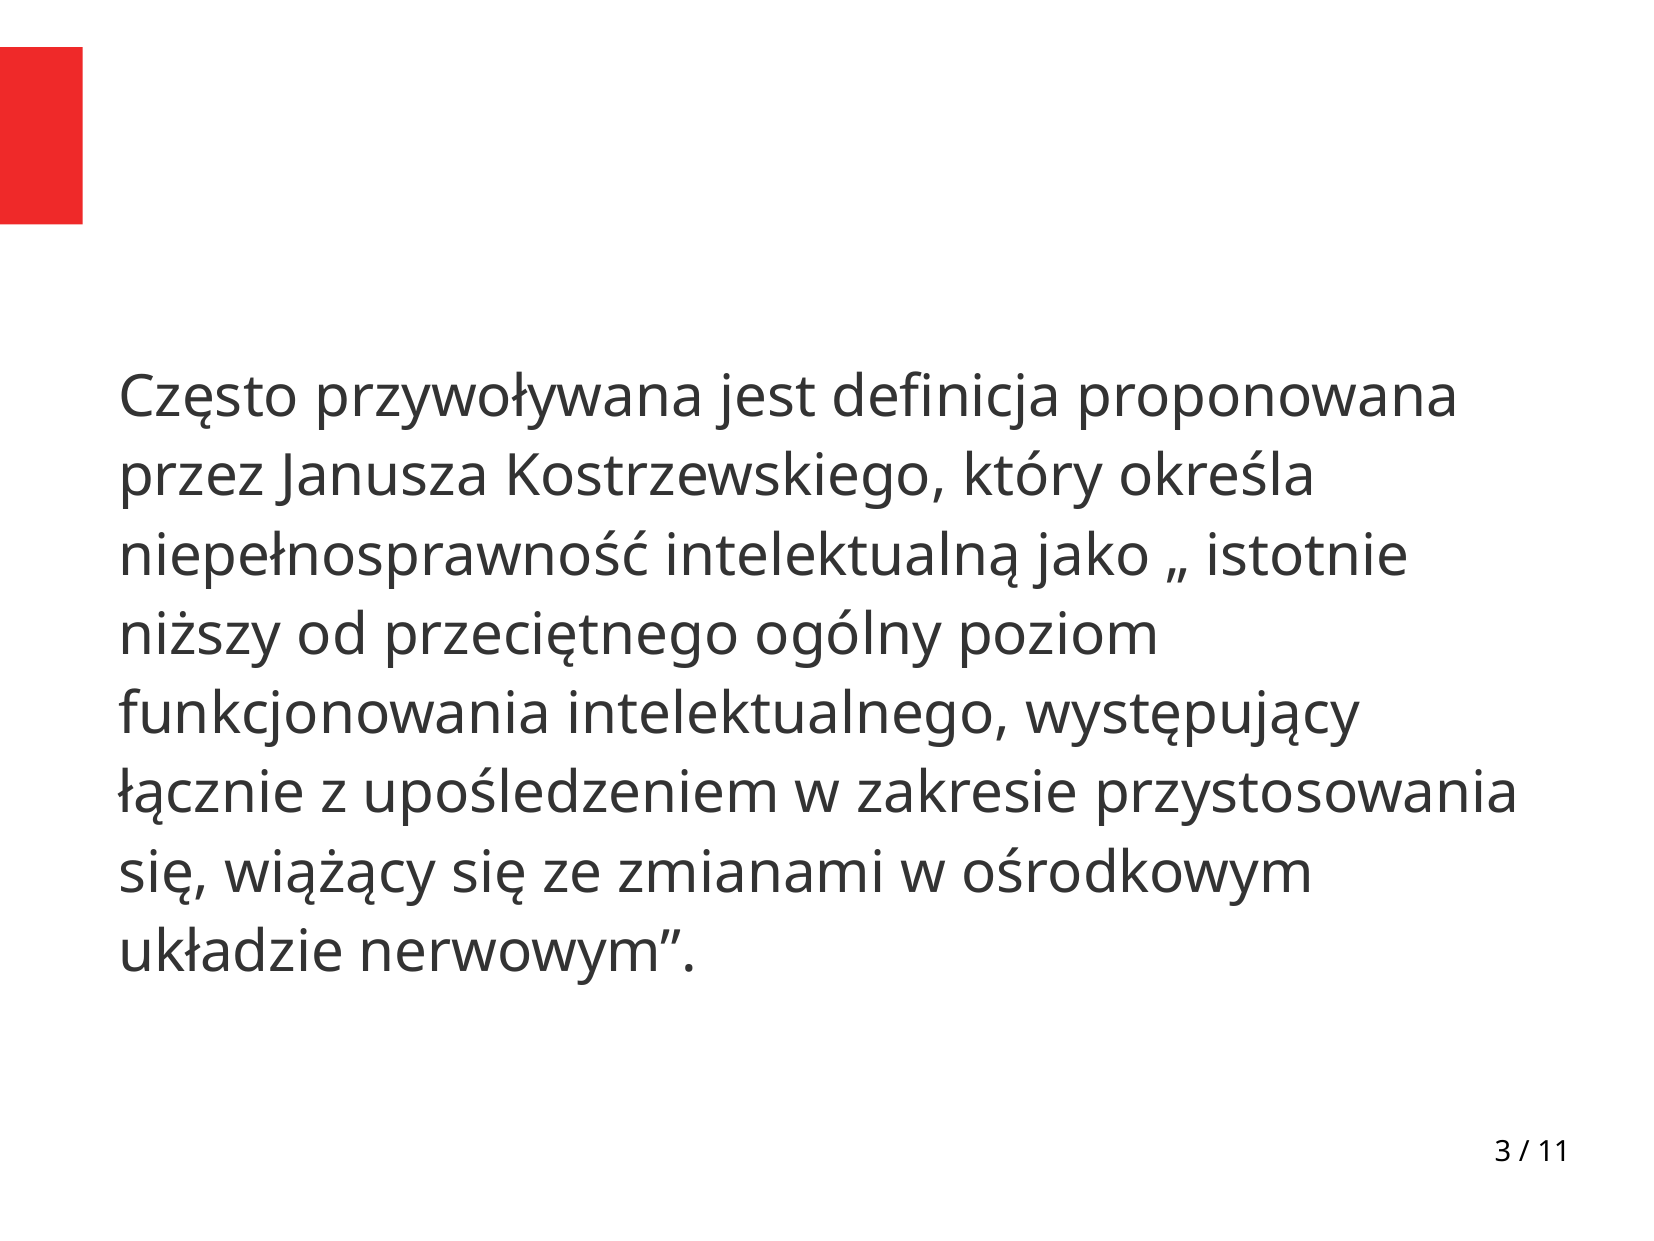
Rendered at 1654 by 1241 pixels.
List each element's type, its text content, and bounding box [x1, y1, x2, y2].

list Często przywoływana jest definicja proponowana przez Janusza Kostrzewskiego, który określa niepełnosprawność intelektualną jako „ istotnie niższy od przeciętnego ogólny poziom funkcjonowania intelektualnego, występujący łącznie z upośledzeniem w zakresie przystosowania się, wiążący się ze zmianami w ośrodkowym układzie nerwowym”. [118, 354, 1536, 1074]
